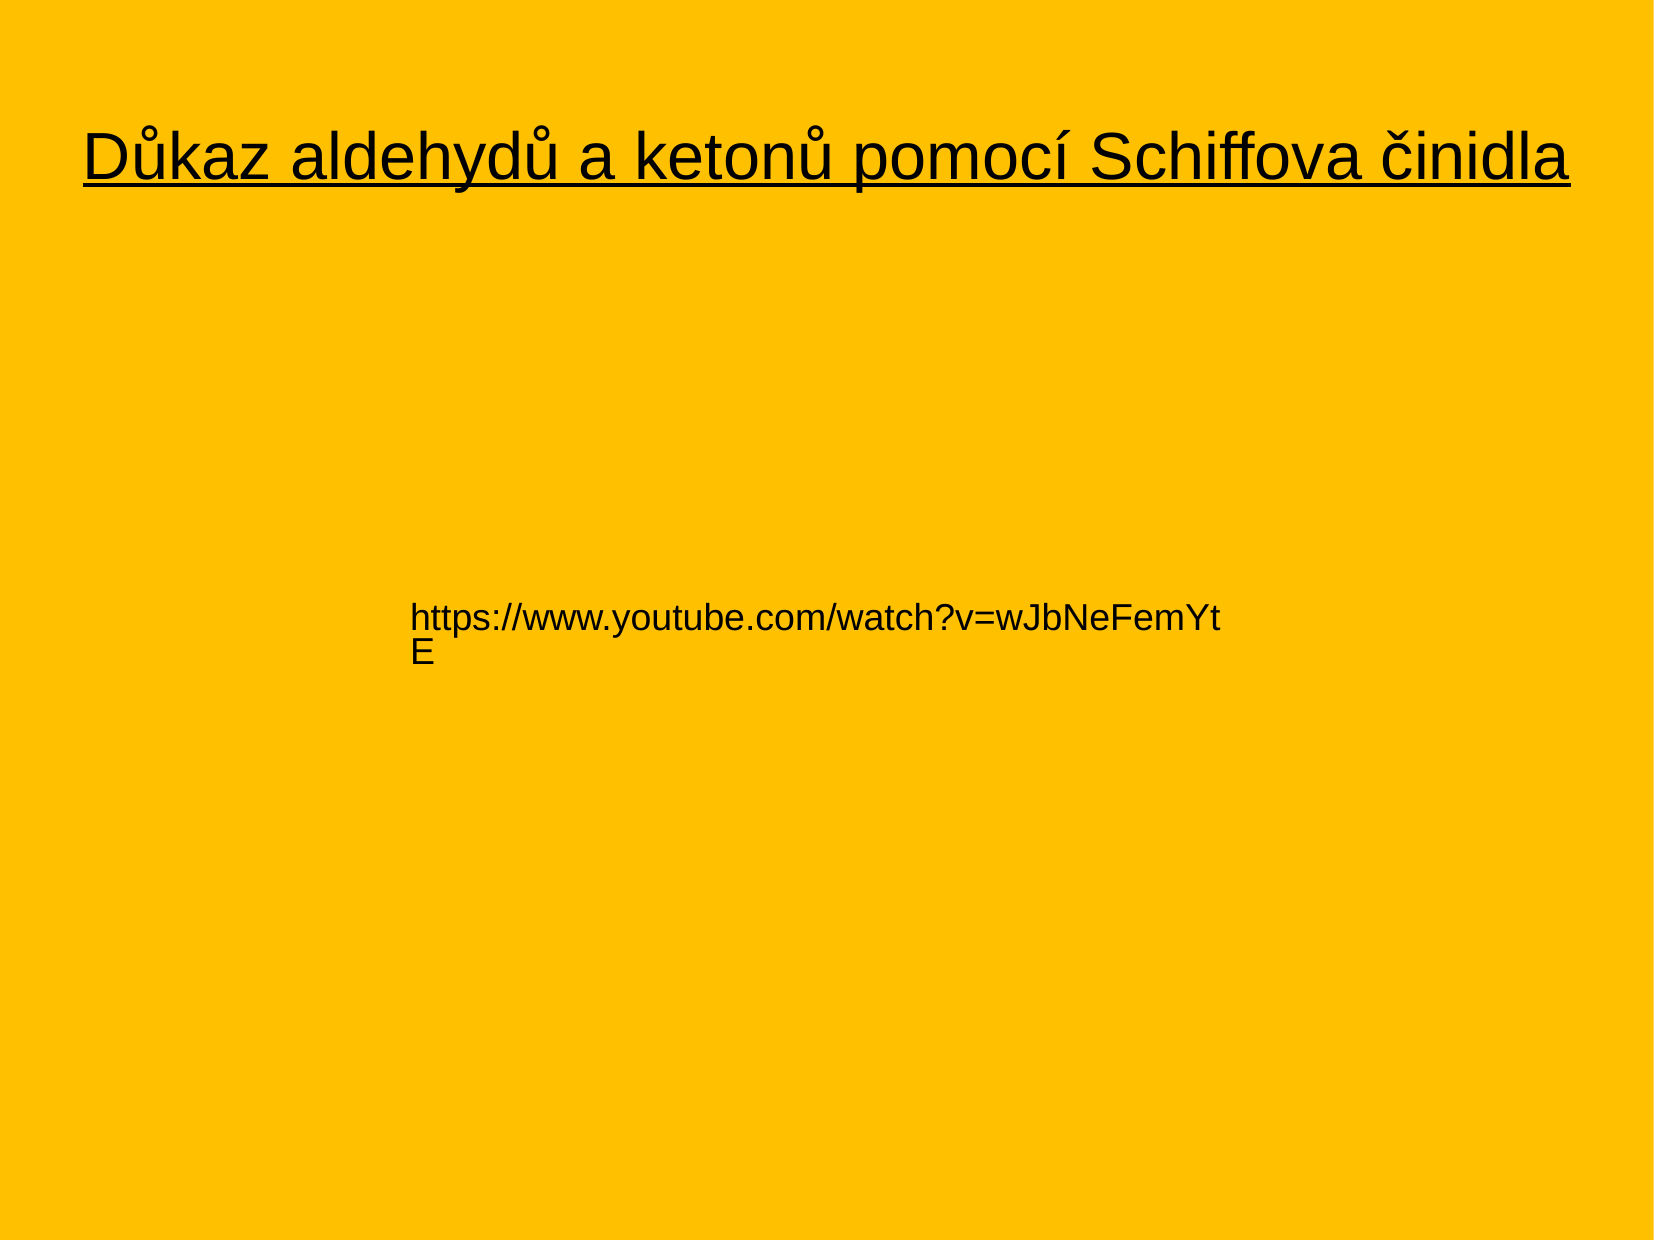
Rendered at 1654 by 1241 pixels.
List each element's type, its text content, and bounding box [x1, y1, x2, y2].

text_box https://www.youtube.com/watch?v=wJbNeFemYtE [395, 589, 1257, 688]
title Důkaz aldehydů a ketonů pomocí Schiffova činidla [82, 49, 1571, 257]
